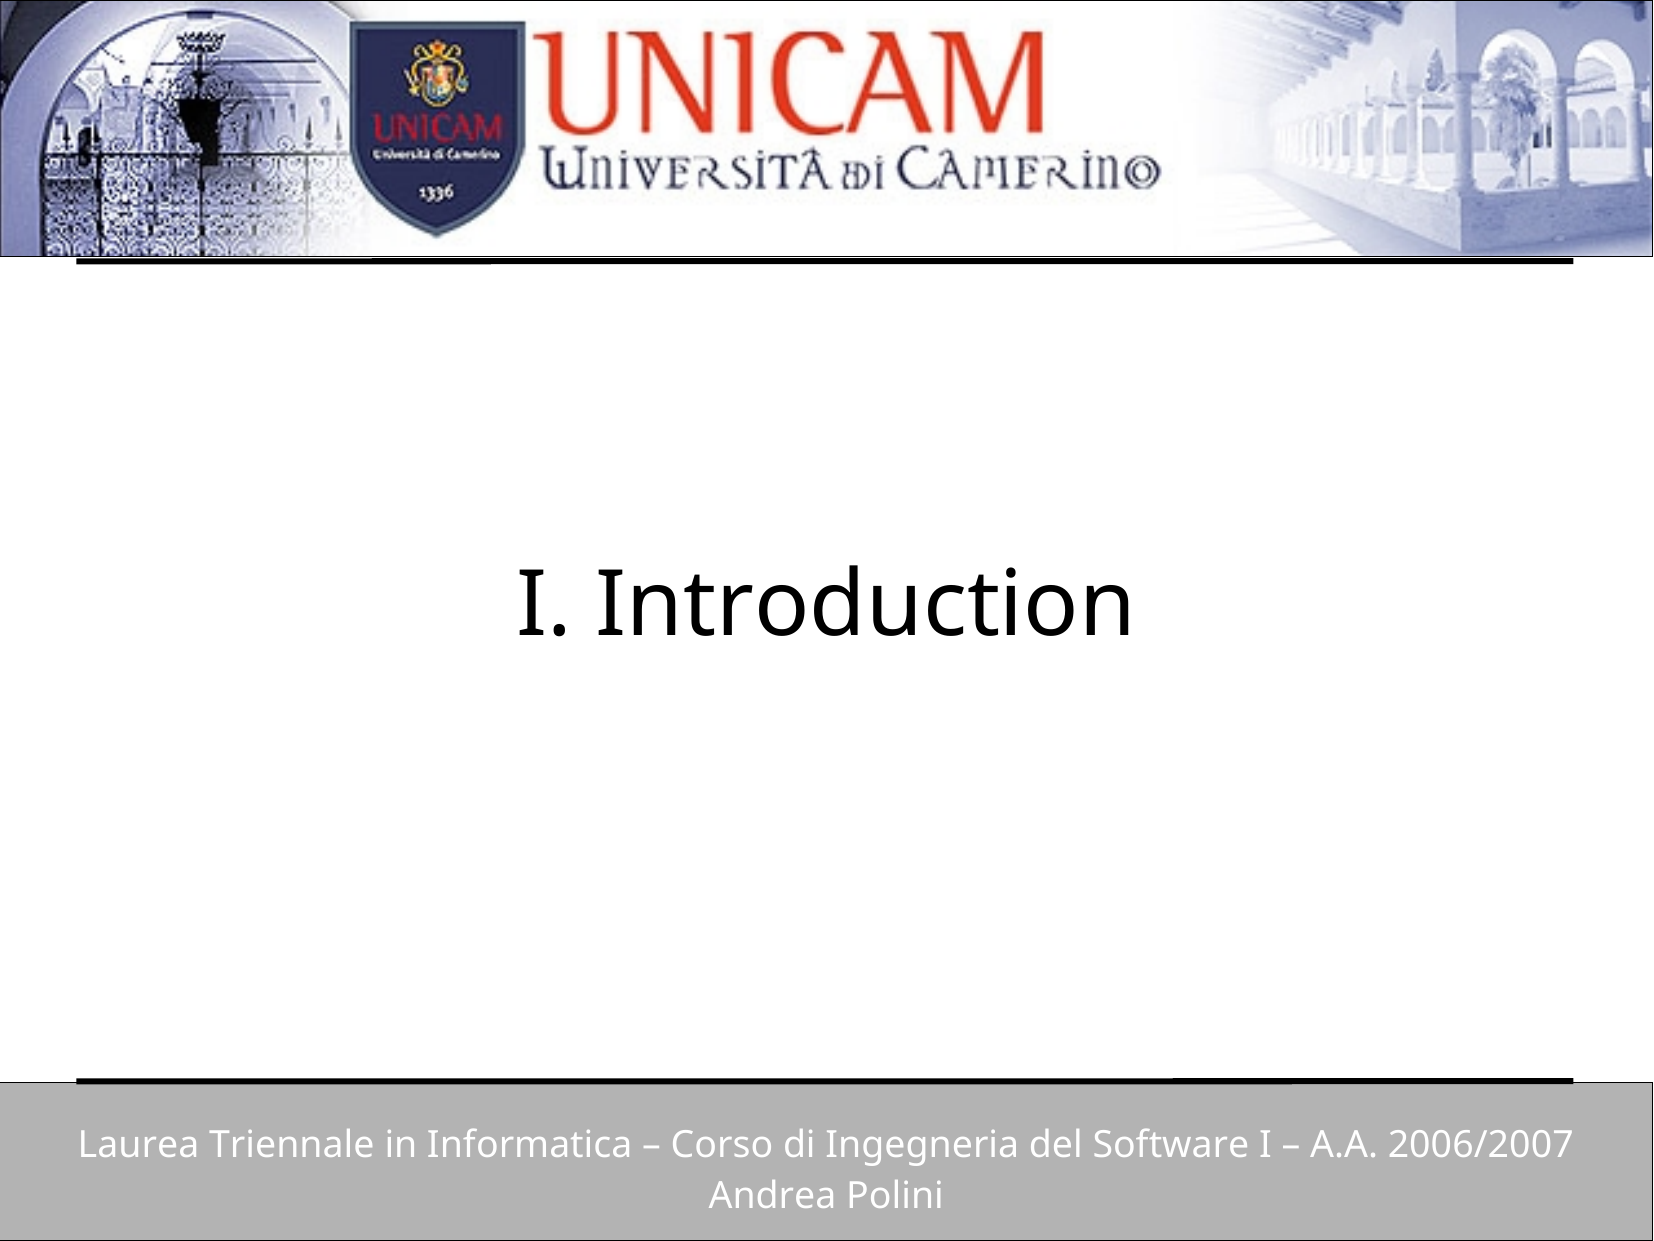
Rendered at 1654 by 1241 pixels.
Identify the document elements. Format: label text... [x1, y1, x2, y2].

title I. Introduction [82, 495, 1571, 704]
picture [0, 1, 1652, 256]
